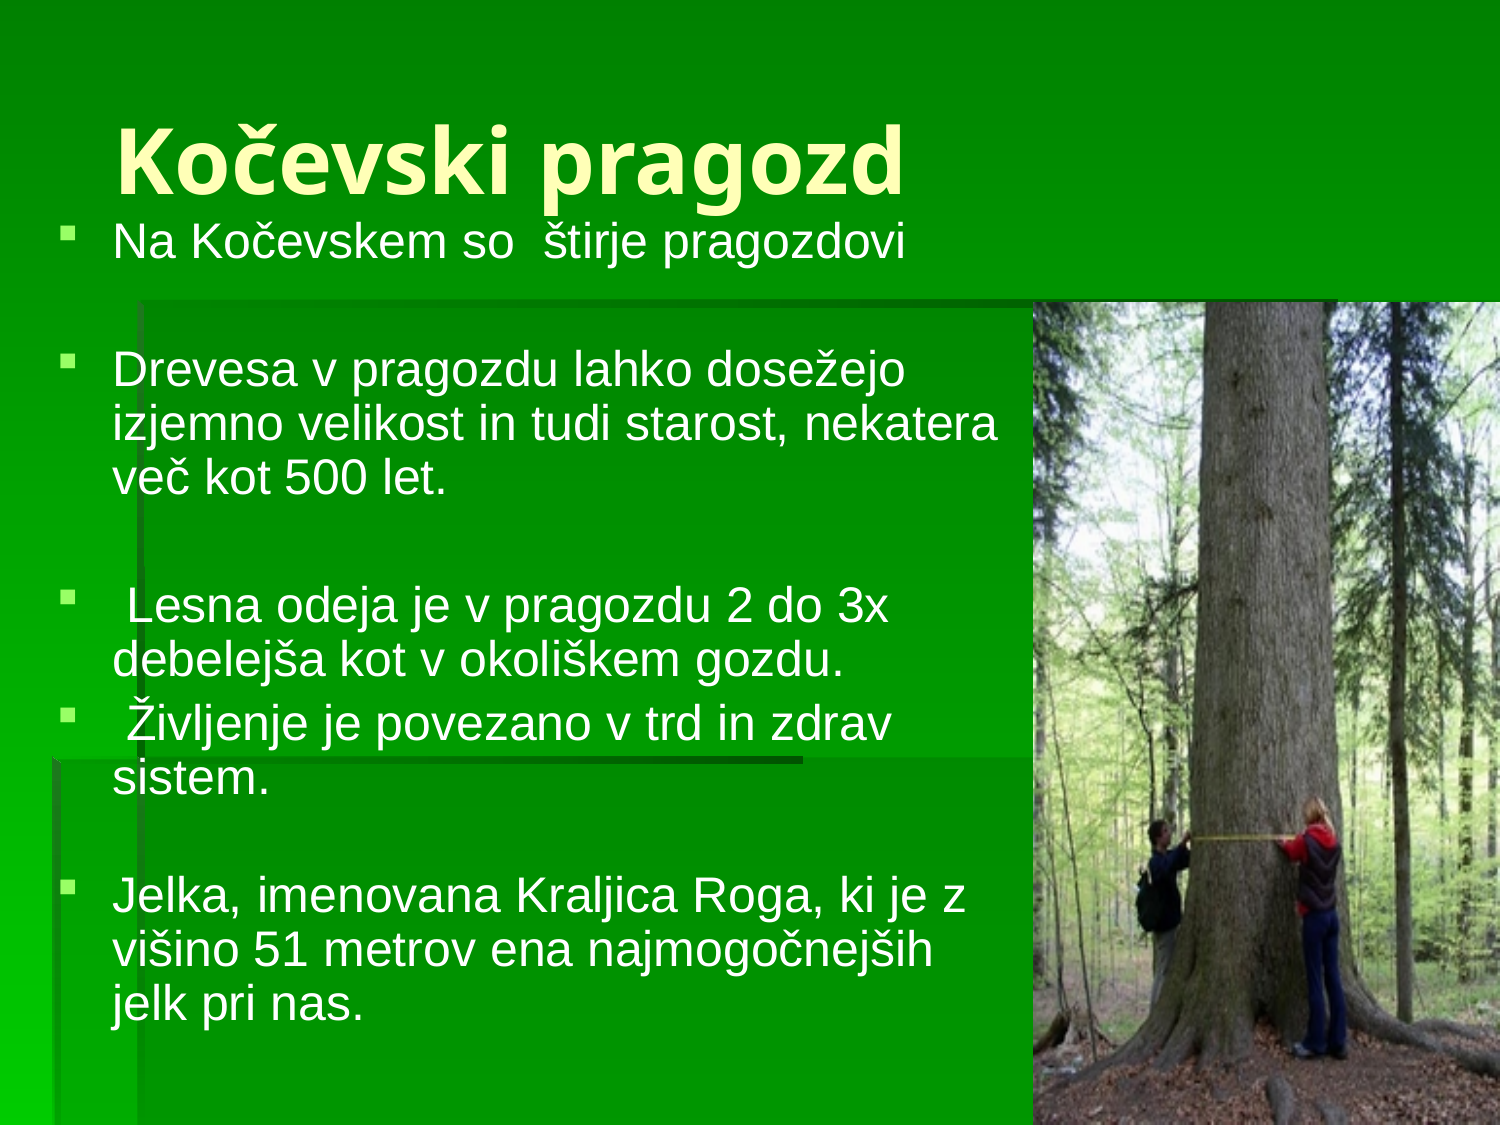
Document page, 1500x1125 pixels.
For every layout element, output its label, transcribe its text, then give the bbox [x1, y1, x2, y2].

list Na Kočevskem so štirje pragozdovi Drevesa v pragozdu lahko dosežejo izjemno velikost in tudi starost, nekatera več kot 500 let. Lesna odeja je v pragozdu 2 do 3x debelejša kot v okoliškem gozdu. Življenje je povezano v trd in zdrav sistem. Jelka, imenovana Kraljica Roga, ki je z višino 51 metrov ena najmogočnejših jelk pri nas. [41, 208, 1034, 1094]
picture [1033, 302, 1500, 1125]
title Kočevski pragozd [75, 40, 1451, 275]
